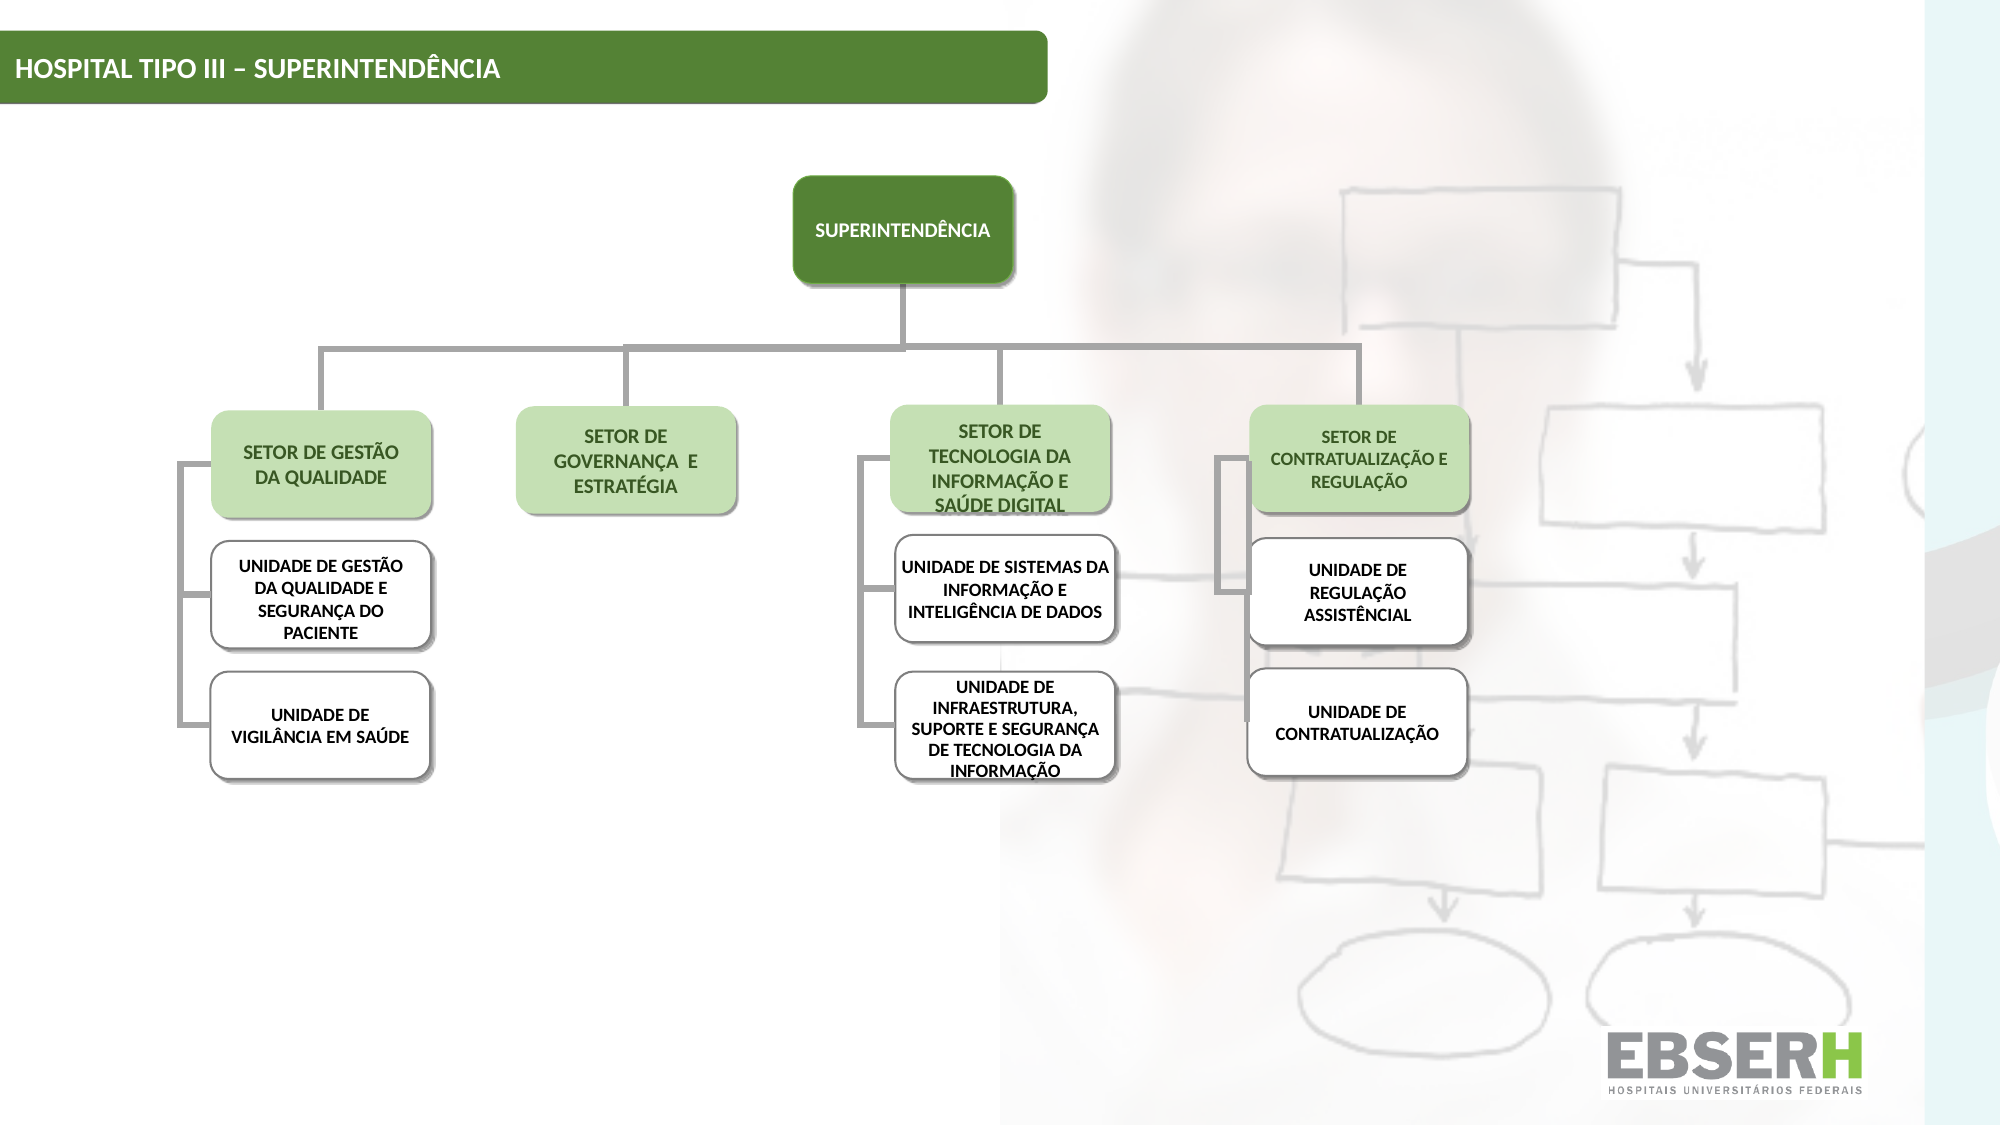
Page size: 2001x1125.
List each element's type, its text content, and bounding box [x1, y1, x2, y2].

text_box SETOR DE GOVERNANÇA E ESTRATÉGIA [515, 406, 736, 514]
text_box UNIDADE DE CONTRATUALIZAÇÃO [1247, 668, 1468, 776]
text_box UNIDADE DE GESTÃO DA QUALIDADE E SEGURANÇA DO PACIENTE [211, 540, 432, 649]
text_box HOSPITAL TIPO III – SUPERINTENDÊNCIA [0, 30, 1048, 103]
text_box SETOR DE CONTRATUALIZAÇÃO E REGULAÇÃO [1249, 404, 1470, 512]
text_box UNIDADE DE SISTEMAS DA INFORMAÇÃO E INTELIGÊNCIA DE DADOS [895, 534, 1116, 643]
text_box SETOR DE TECNOLOGIA DA INFORMAÇÃO E SAÚDE DIGITAL [890, 404, 1111, 512]
text_box SETOR DE GESTÃO DA QUALIDADE [211, 410, 432, 518]
text_box UNIDADE DE INFRAESTRUTURA, SUPORTE E SEGURANÇA DE TECNOLOGIA DA INFORMAÇÃO [895, 671, 1116, 779]
text_box UNIDADE DE REGULAÇÃO ASSISTÊNCIAL [1250, 538, 1468, 646]
text_box UNIDADE DE VIGILÂNCIA EM SAÚDE [210, 671, 431, 779]
text_box SUPERINTENDÊNCIA [793, 175, 1014, 284]
